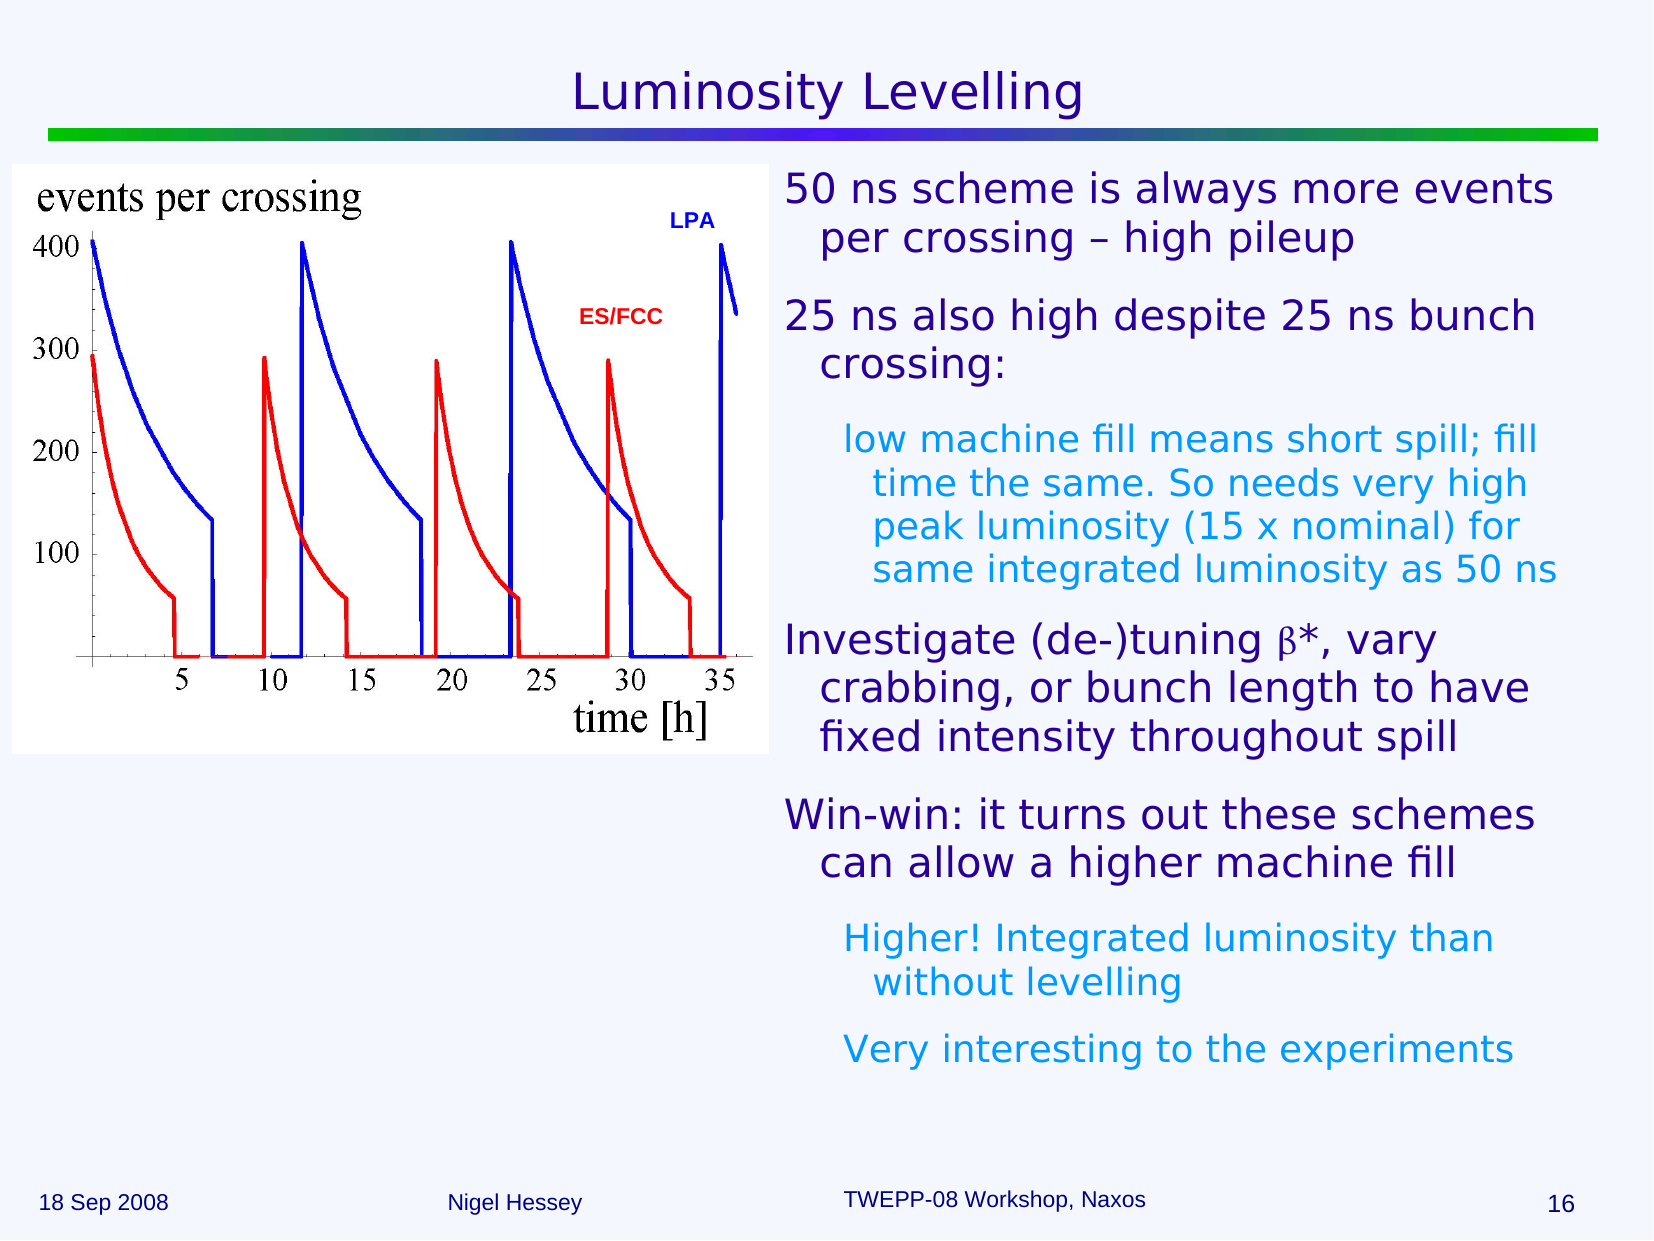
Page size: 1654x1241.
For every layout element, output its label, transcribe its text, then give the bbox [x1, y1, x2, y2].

text_box ES/FCC [564, 296, 679, 338]
picture [48, 128, 95, 141]
picture [12, 164, 769, 754]
title Luminosity Levelling [95, 37, 1563, 146]
list 50 ns scheme is always more events per crossing – high pileup 25 ns also high despite 25 ns bunch crossing: low machine fill means short spill; fill time the same. So needs very high peak luminosity (15 x nominal) for same integrated luminosity as 50 ns Investigate (de-)tuning *, vary crabbing, or bunch length to have fixed intensity throughout spill Win-win: it turns out these schemes can allow a higher machine fill Higher! Integrated luminosity than without levelling Very interesting to the experiments [766, 164, 1614, 1239]
text_box LPA [655, 199, 731, 241]
picture [1563, 128, 1598, 141]
